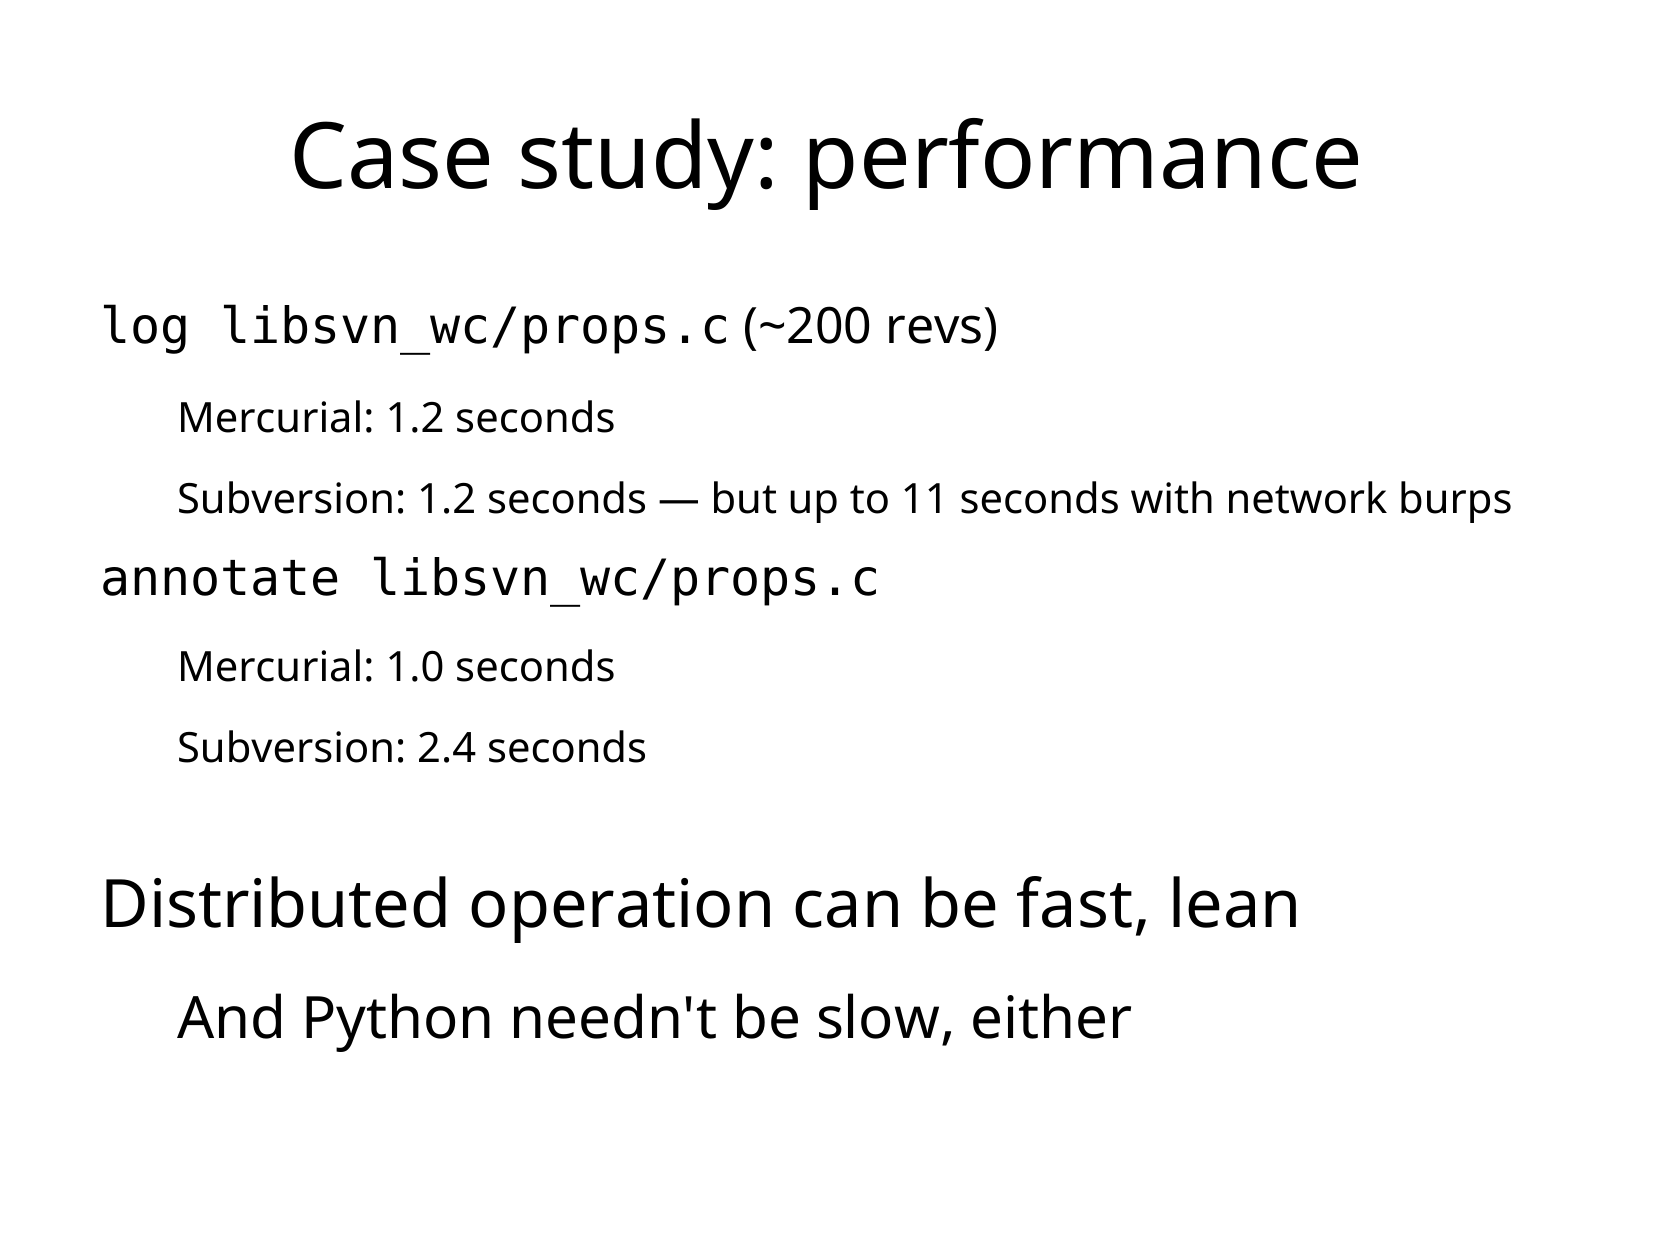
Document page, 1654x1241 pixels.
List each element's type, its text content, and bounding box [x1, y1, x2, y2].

title Case study: performance [82, 49, 1571, 257]
list log libsvn_wc/props.c (~200 revs) Mercurial: 1.2 seconds Subversion: 1.2 seconds — but up to 11 seconds with network burps annotate libsvn_wc/props.c Mercurial: 1.0 seconds Subversion: 2.4 seconds Distributed operation can be fast, lean And Python needn't be slow, either [82, 290, 1571, 1109]
